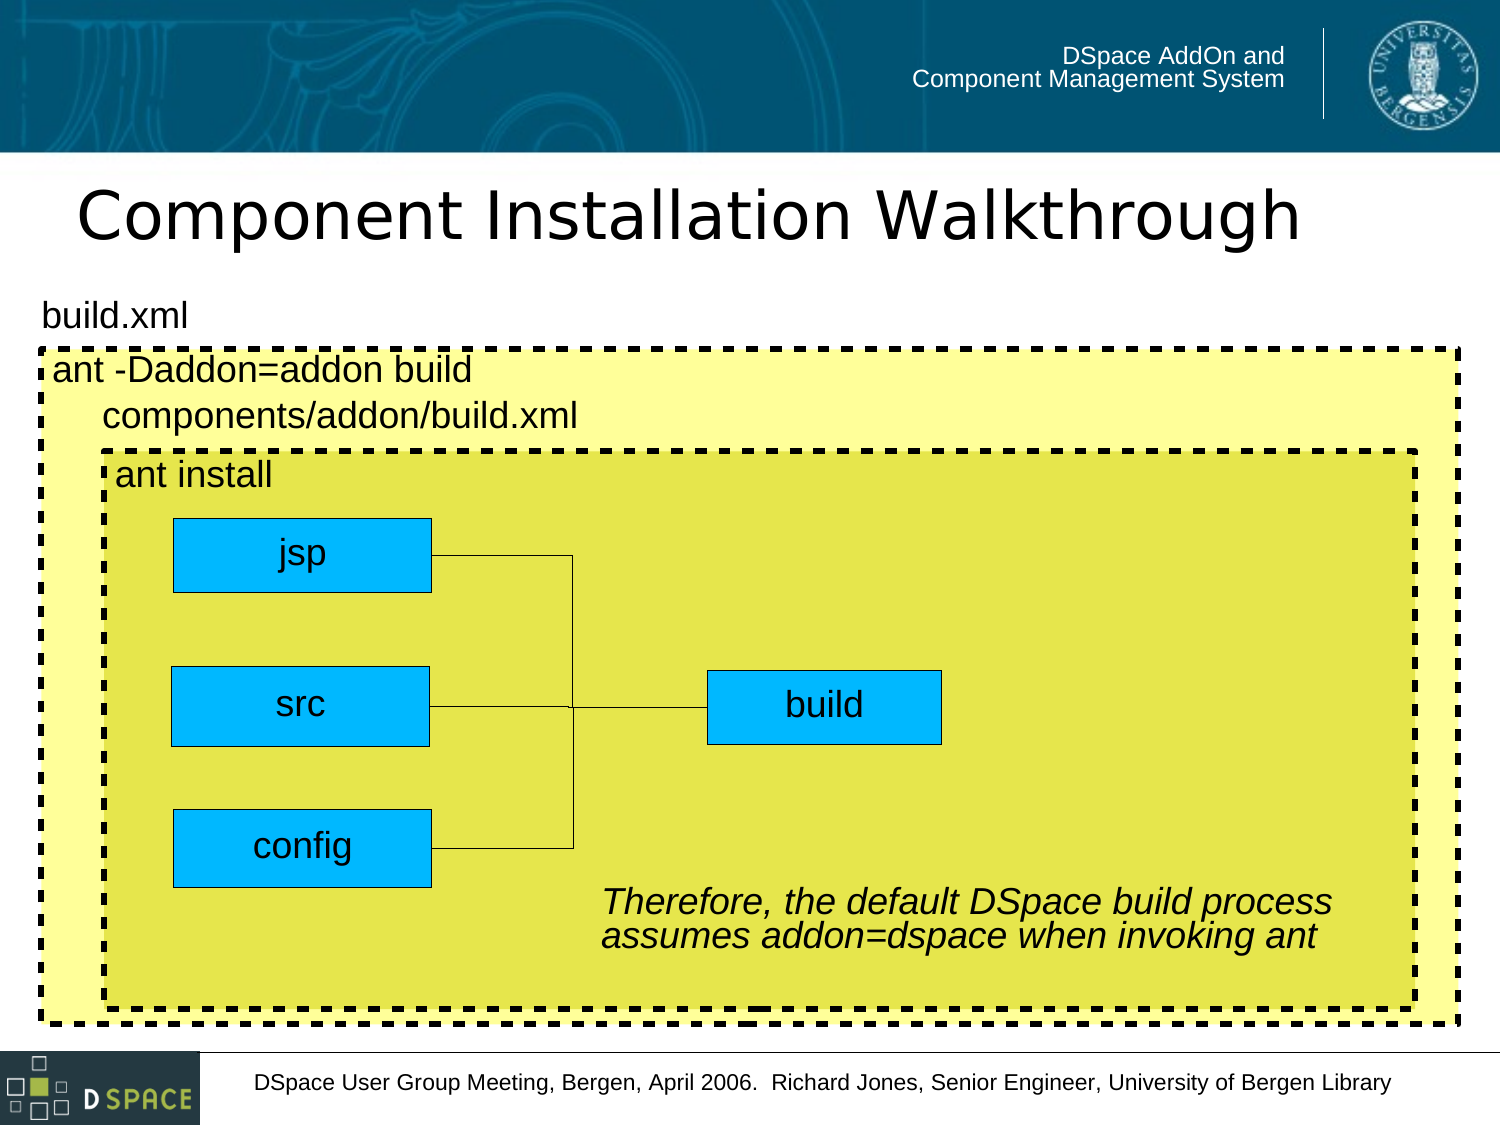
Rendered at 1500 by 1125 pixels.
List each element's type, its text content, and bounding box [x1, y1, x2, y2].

picture [1368, 21, 1478, 131]
text_box build [707, 670, 942, 745]
text_box ant install [115, 460, 291, 504]
text_box Therefore, the default DSpace build process assumes addon=dspace when invoking ant [601, 887, 1382, 967]
text_box src [171, 666, 430, 747]
text_box build.xml [41, 301, 210, 346]
text_box jsp [173, 518, 432, 593]
text_box ant -Daddon=addon build [52, 355, 660, 406]
picture [0, 151, 1500, 1125]
text_box [41, 349, 1459, 1025]
text_box config [173, 809, 432, 888]
title Component Installation Walkthrough [76, 162, 1427, 278]
text_box components/addon/build.xml [101, 401, 640, 446]
